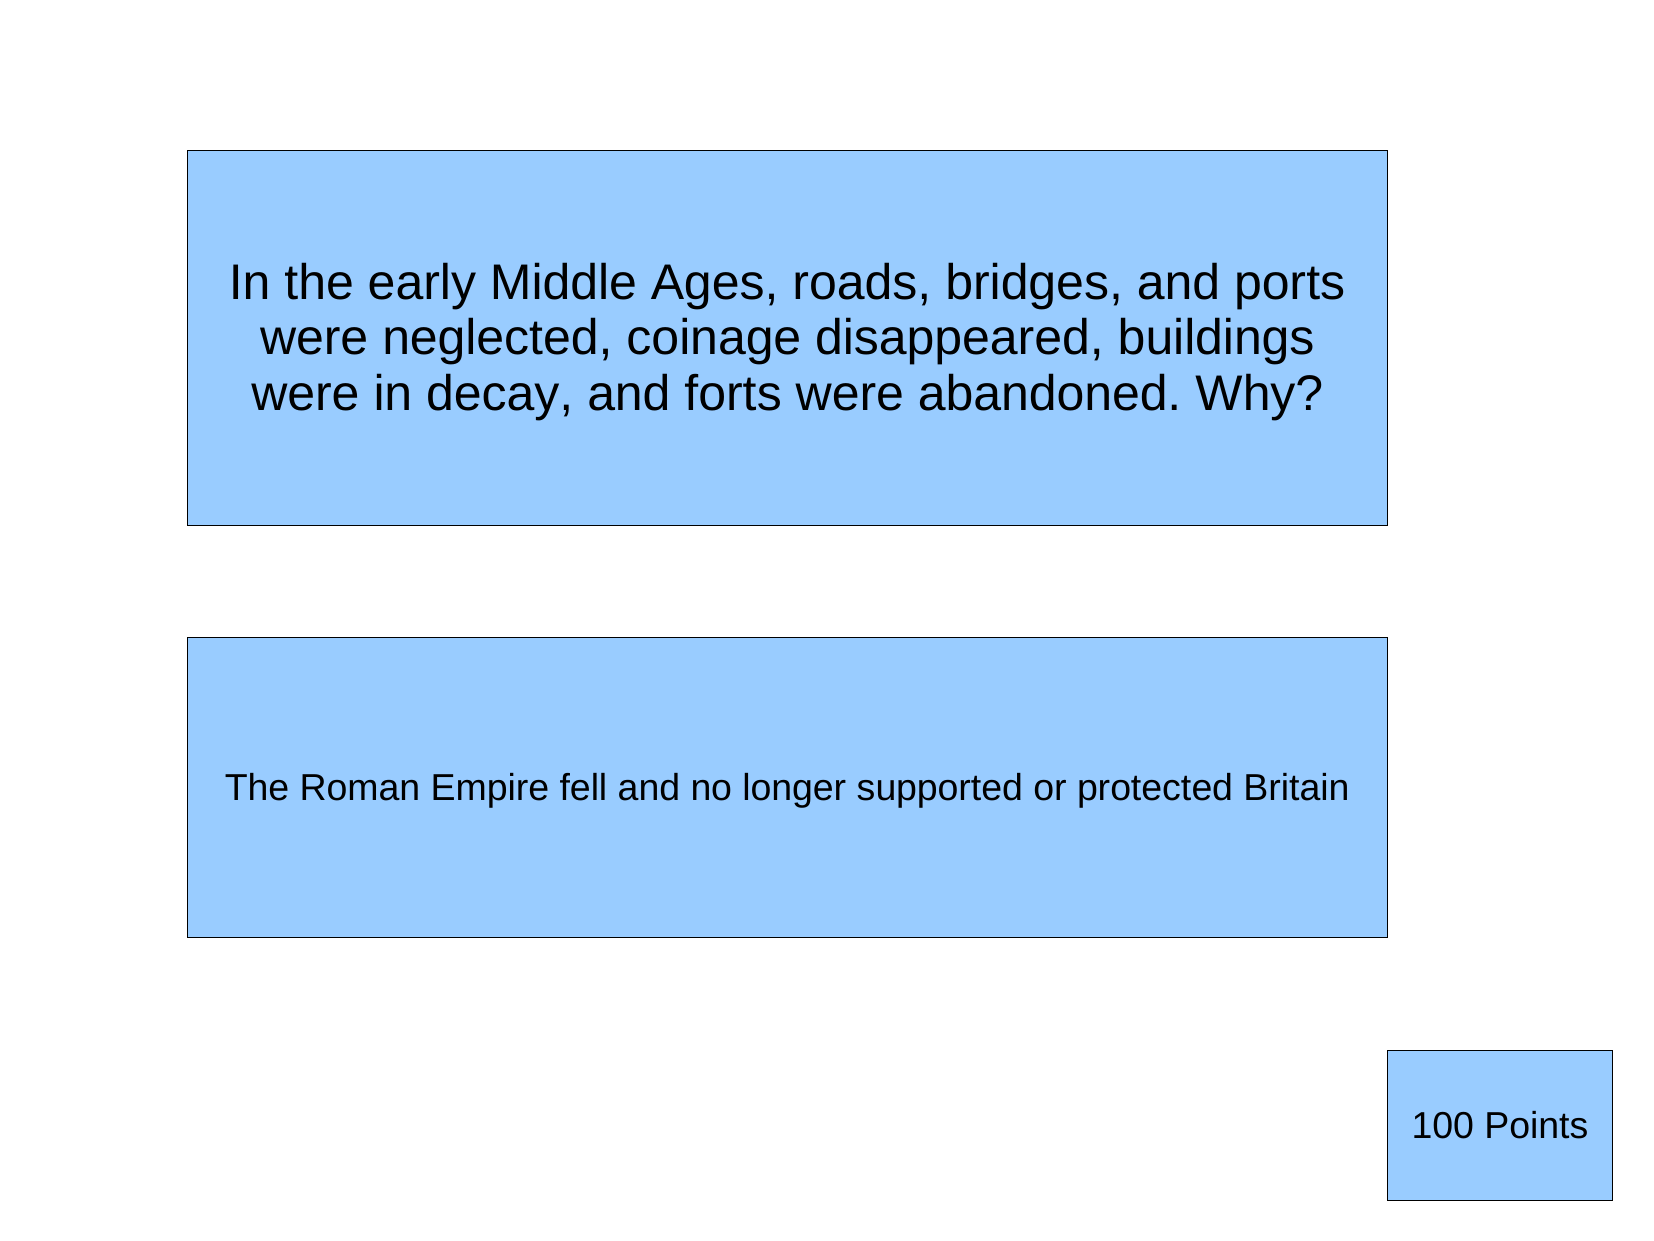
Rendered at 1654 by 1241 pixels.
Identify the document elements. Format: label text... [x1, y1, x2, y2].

text_box In the early Middle Ages, roads, bridges, and ports were neglected, coinage disappeared, buildings were in decay, and forts were abandoned. Why? [187, 150, 1388, 526]
text_box 100 Points [1387, 1050, 1613, 1201]
text_box The Roman Empire fell and no longer supported or protected Britain [187, 637, 1388, 938]
